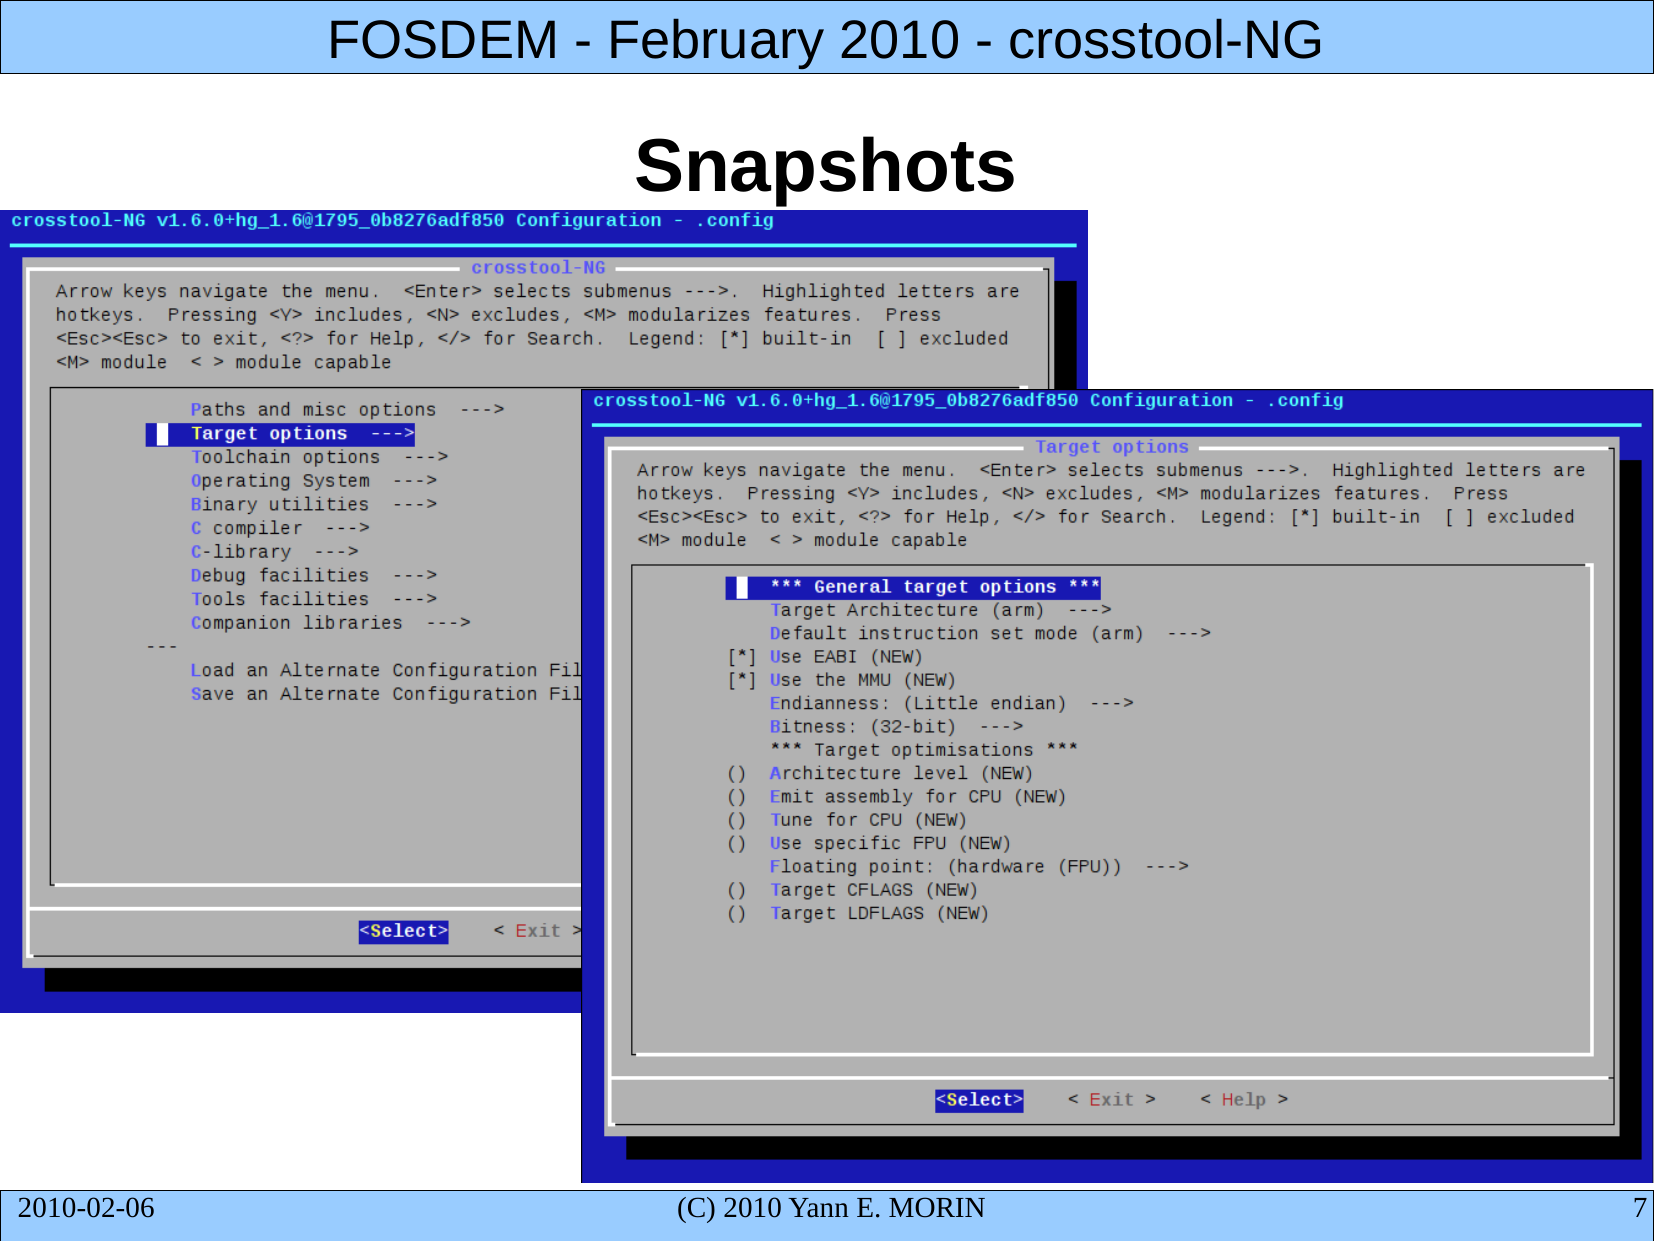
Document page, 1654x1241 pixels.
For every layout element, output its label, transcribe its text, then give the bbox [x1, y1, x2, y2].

picture [0, 210, 1654, 1183]
title FOSDEM - February 2010 - crosstool-NG [82, 0, 1571, 79]
list Snapshots [167, 123, 1467, 222]
